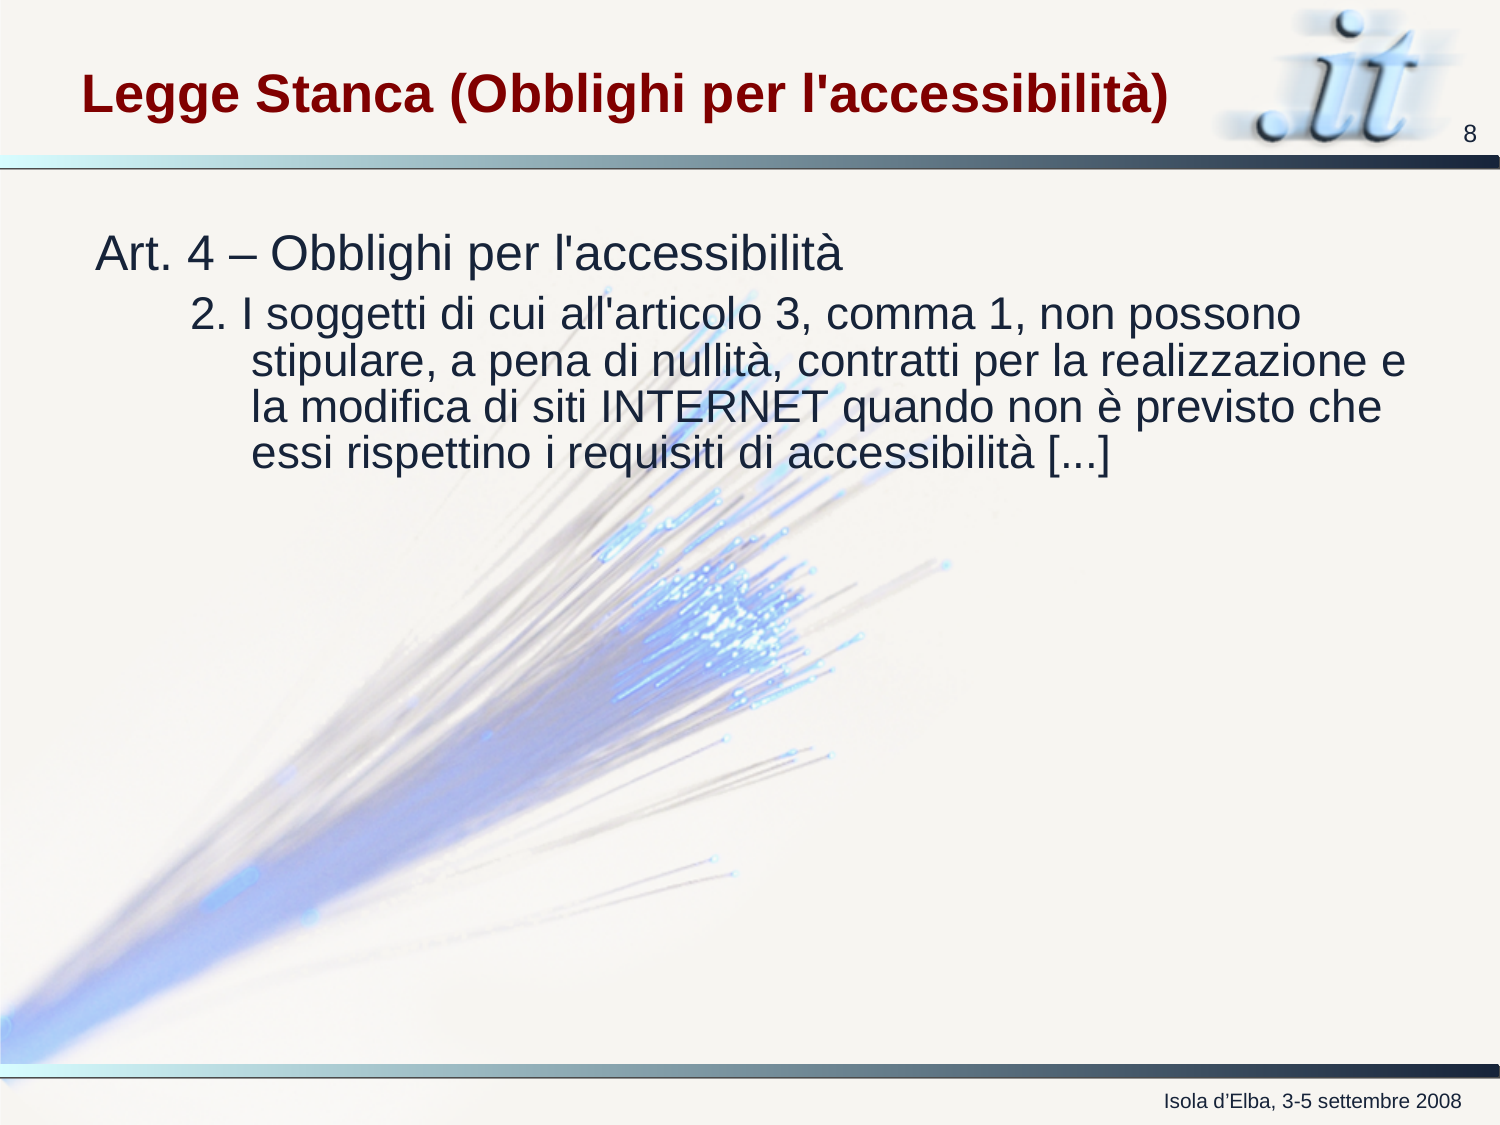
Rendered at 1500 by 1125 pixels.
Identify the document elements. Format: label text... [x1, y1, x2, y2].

title Legge Stanca (Obblighi per l'accessibilità) [81, 15, 1198, 178]
picture [0, 0, 1500, 157]
picture [0, 170, 1500, 1066]
picture [0, 1079, 1500, 1125]
list Art. 4 – Obblighi per l'accessibilità 2. I soggetti di cui all'articolo 3, comma 1, non possono stipulare, a pena di nullità, contratti per la realizzazione e la modifica di siti INTERNET quando non è previsto che essi rispettino i requisiti di accessibilità [...] [81, 222, 1425, 1035]
